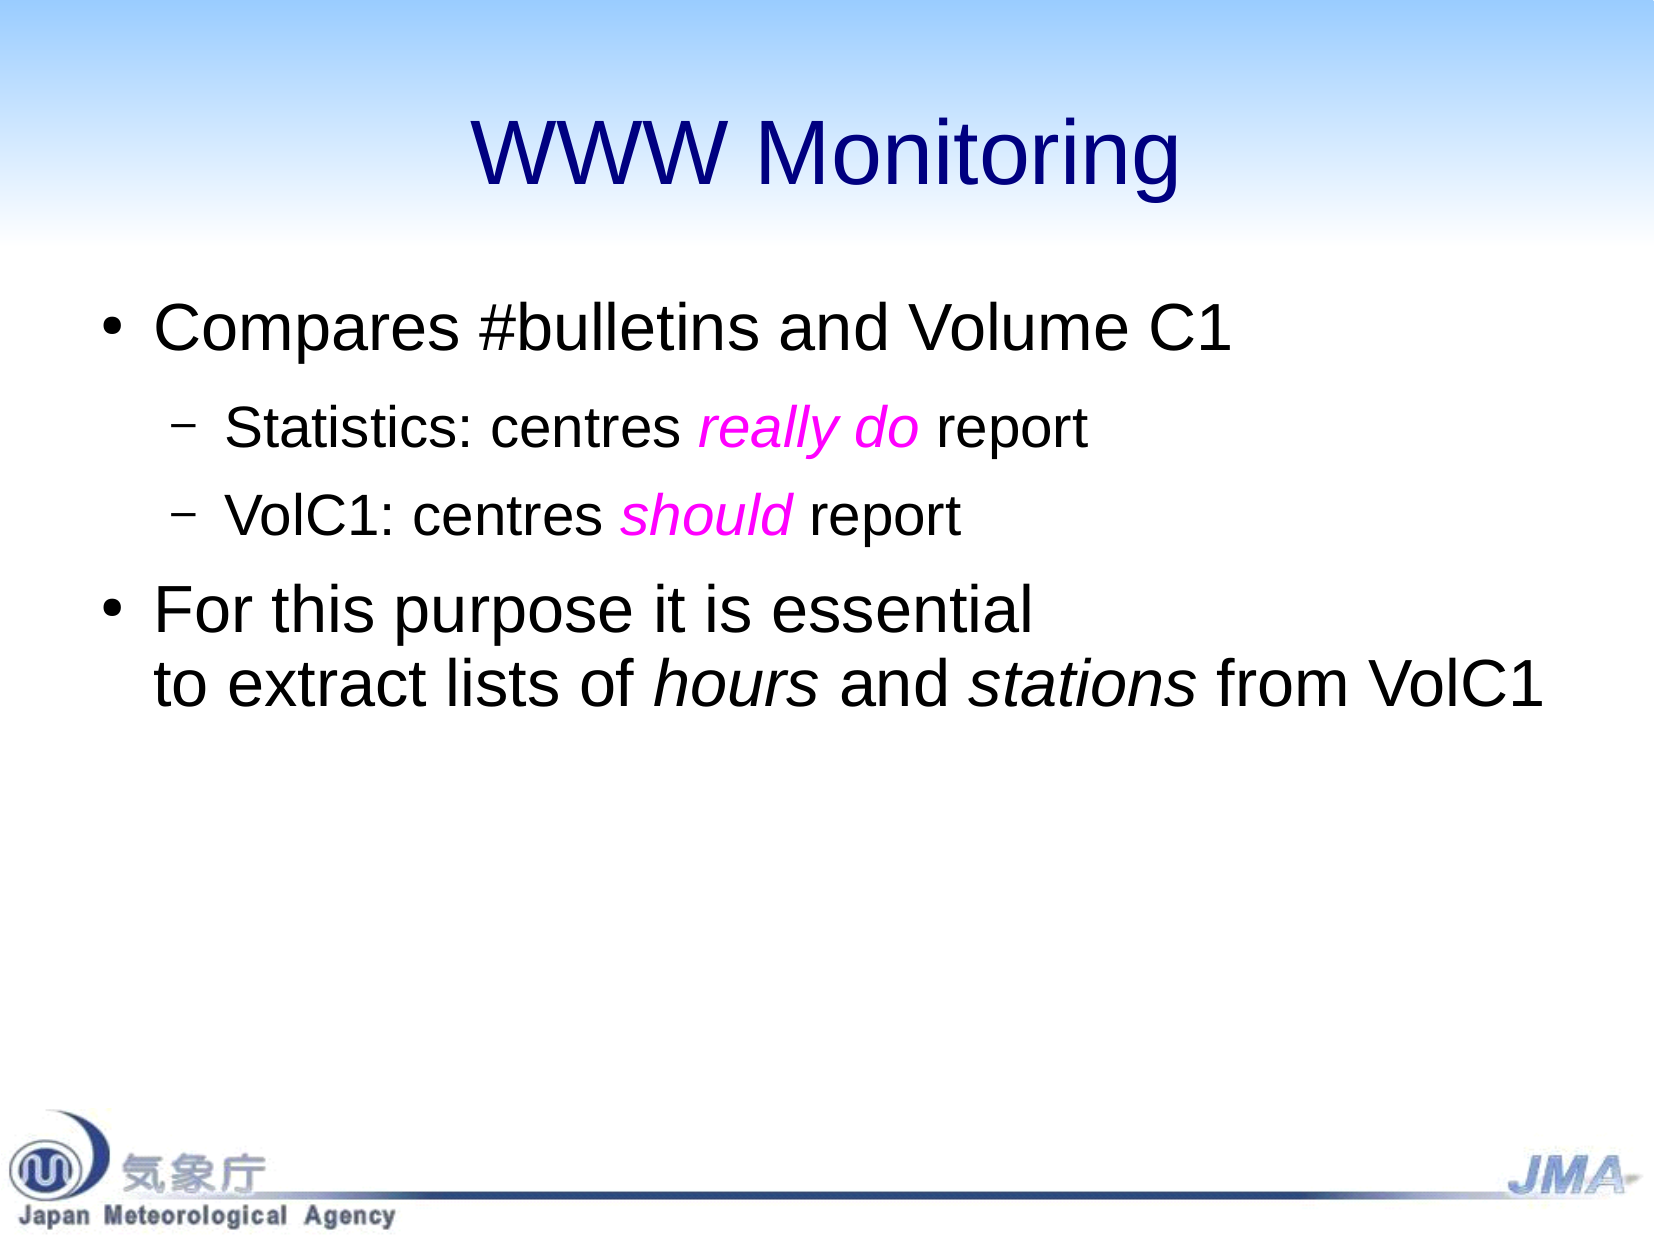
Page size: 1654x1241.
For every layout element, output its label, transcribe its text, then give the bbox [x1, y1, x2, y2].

picture [1, 1108, 1654, 1241]
list Compares #bulletins and Volume C1 Statistics: centres really do report VolC1: centres should report For this purpose it is essential to extract lists of hours and stations from VolC1 [82, 290, 1571, 1010]
title WWW Monitoring [82, 49, 1571, 257]
